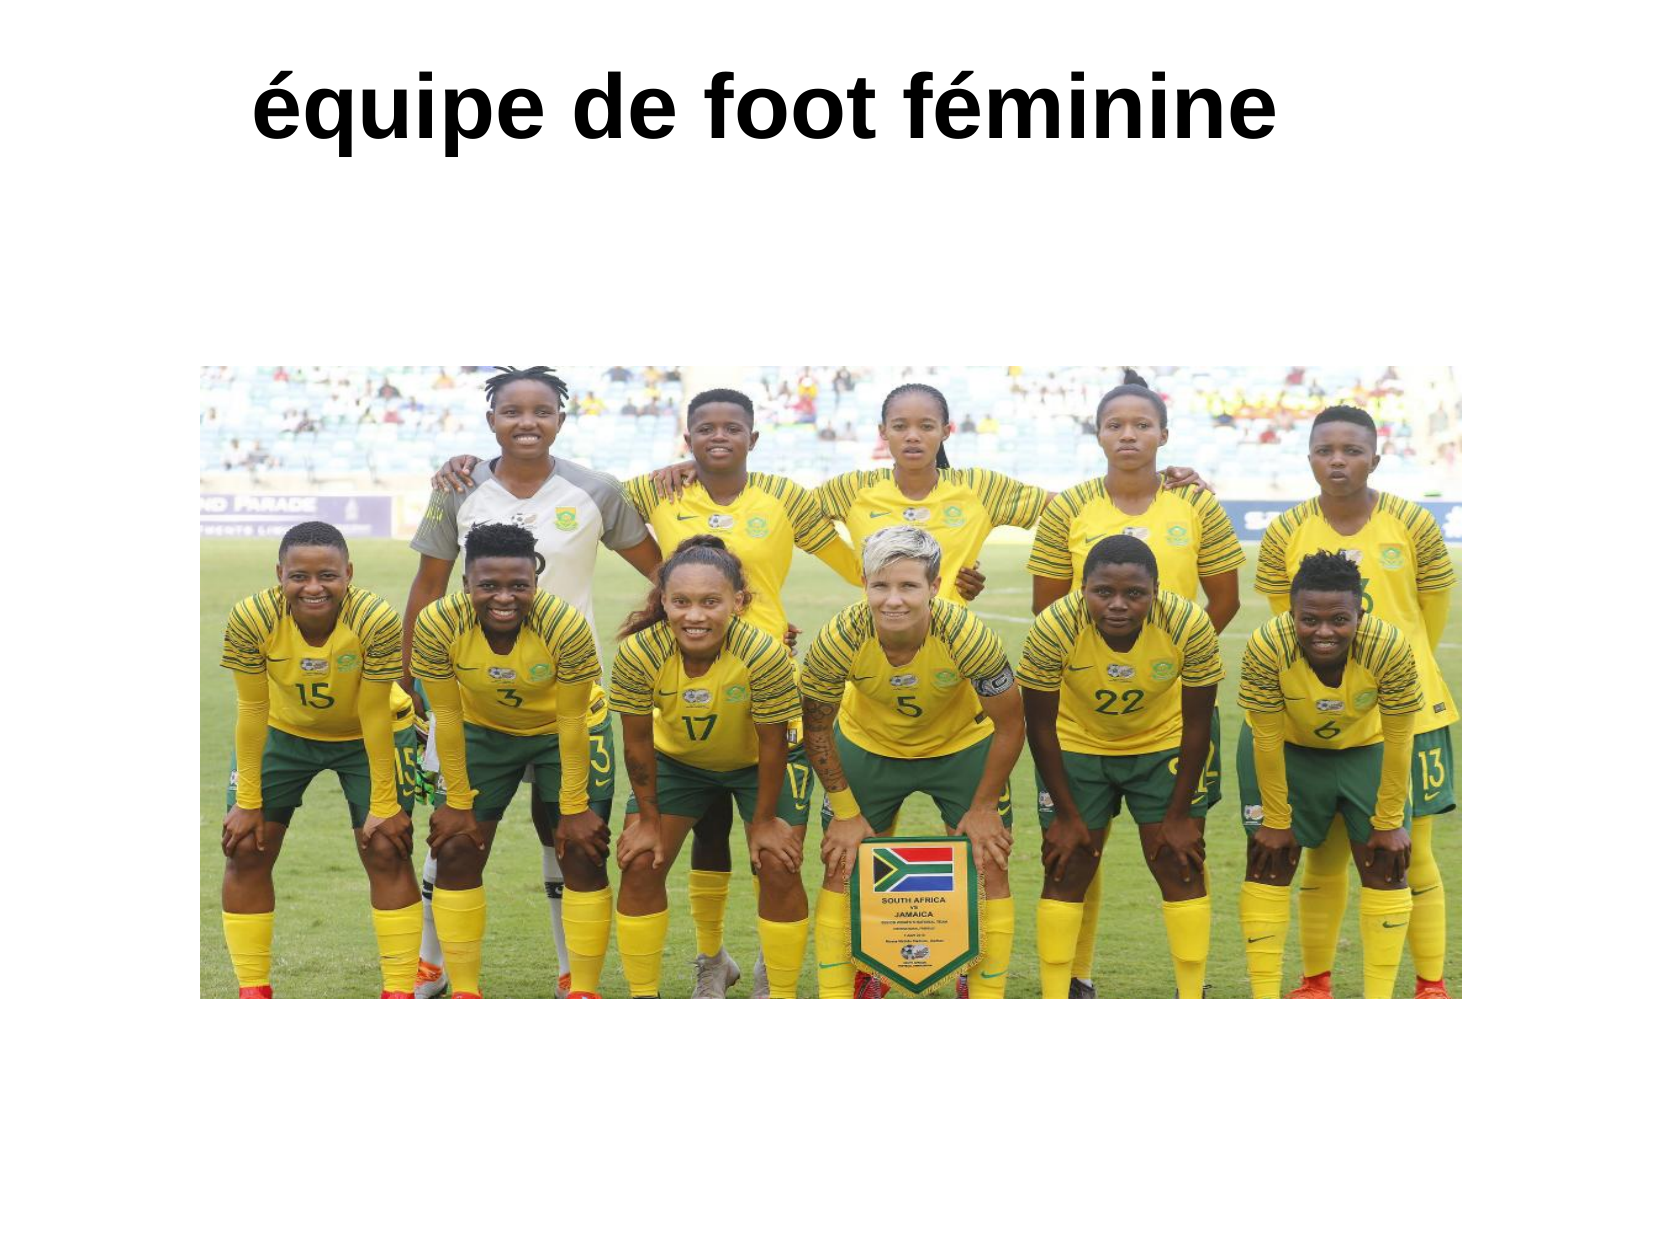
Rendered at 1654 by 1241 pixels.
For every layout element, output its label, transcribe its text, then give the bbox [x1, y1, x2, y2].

picture [200, 366, 1462, 999]
text_box équipe de foot féminine [236, 48, 1560, 166]
